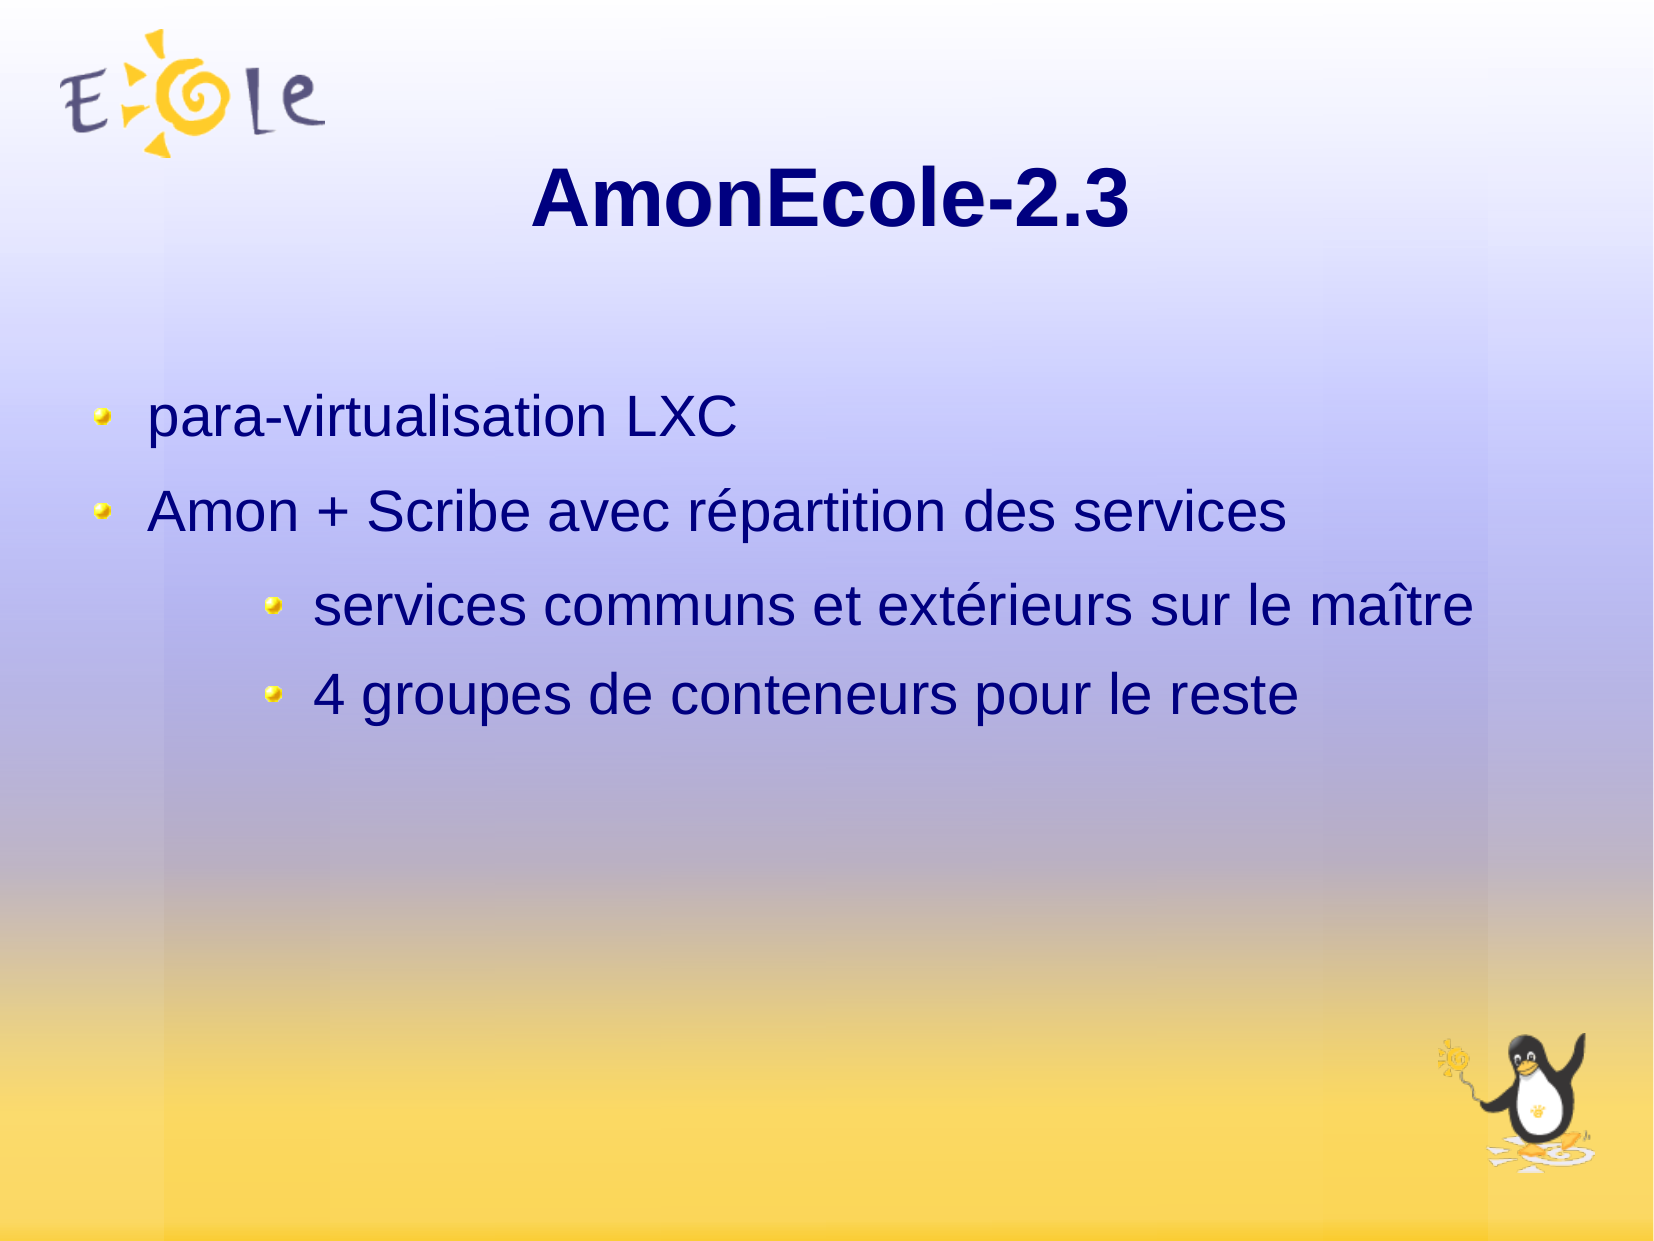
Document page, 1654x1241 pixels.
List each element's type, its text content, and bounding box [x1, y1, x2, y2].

picture [0, 0, 1654, 1241]
list para-virtualisation LXC Amon + Scribe avec répartition des services services communs et extérieurs sur le maître 4 groupes de conteneurs pour le reste [76, 383, 1566, 1123]
text_box AmonEcole-2.3 [515, 143, 1039, 266]
